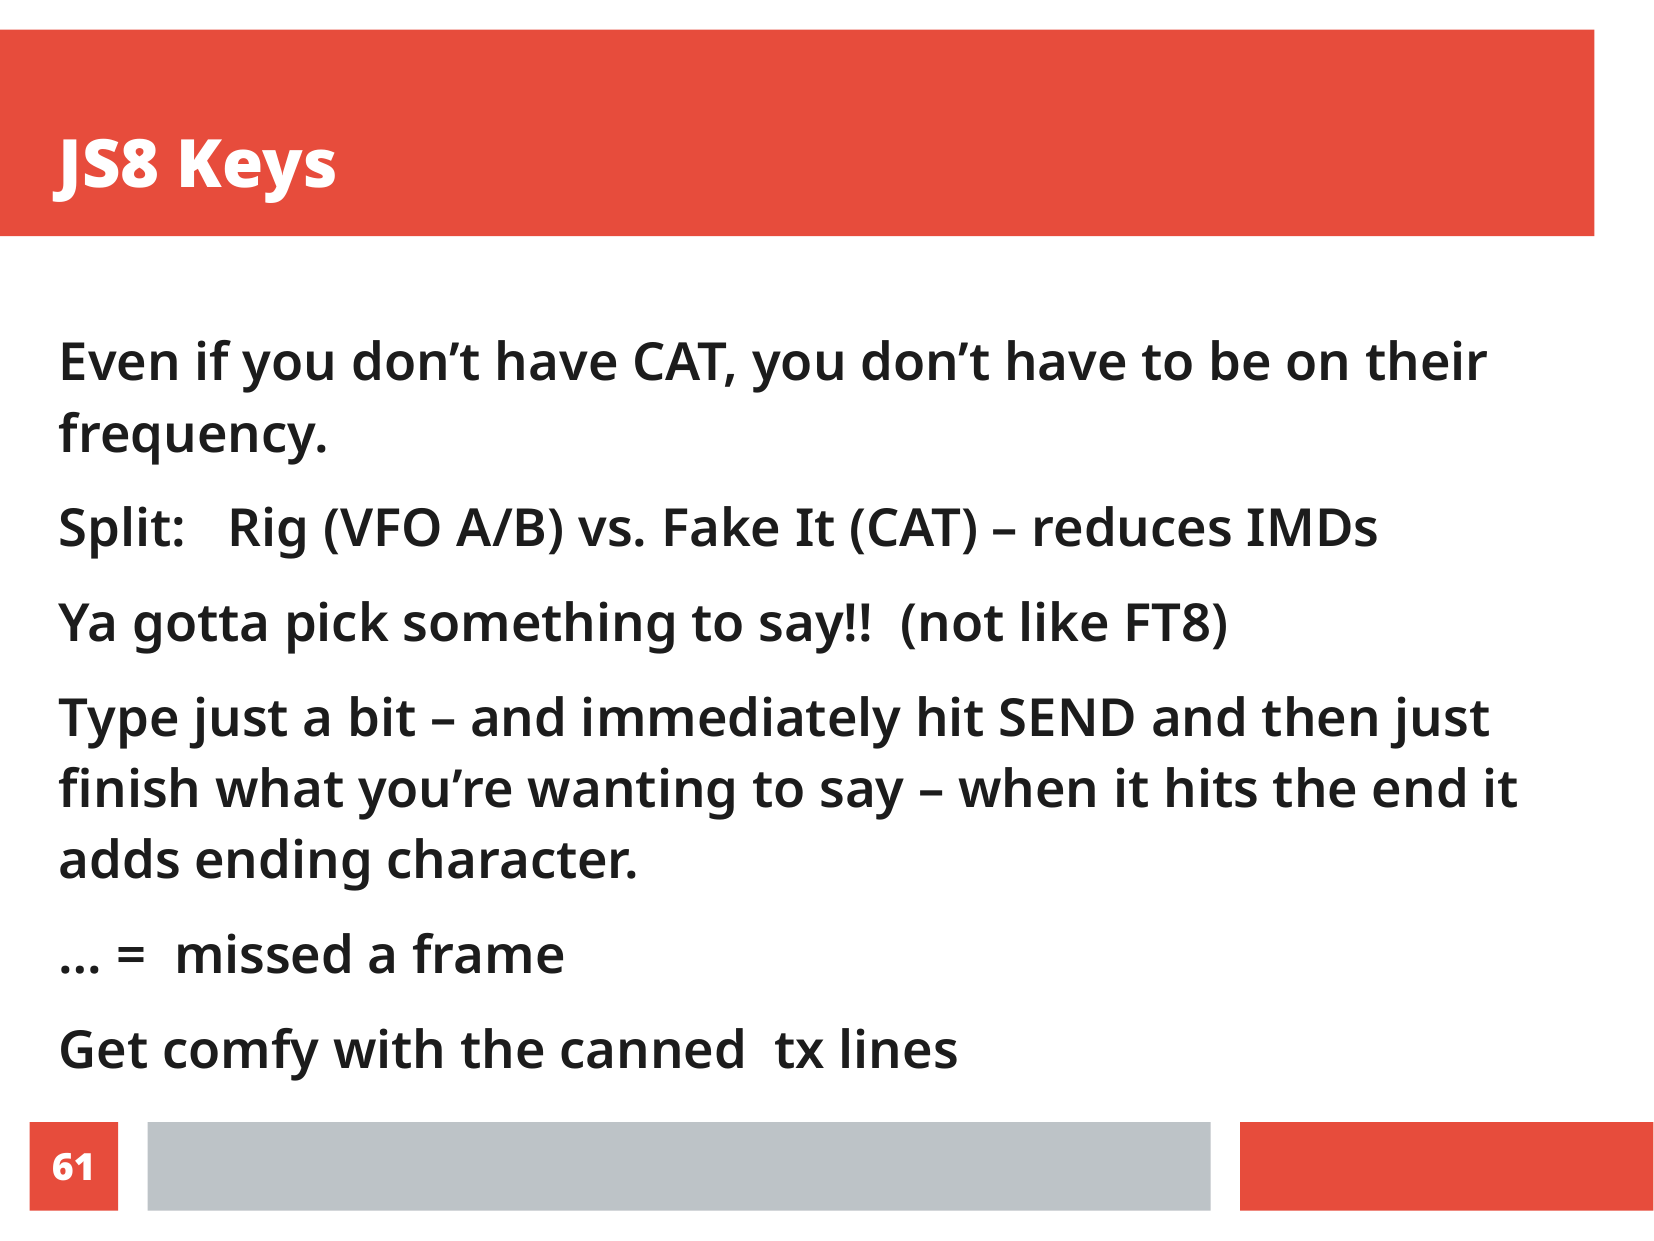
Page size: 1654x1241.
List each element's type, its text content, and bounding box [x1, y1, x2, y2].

list Even if you don’t have CAT, you don’t have to be on their frequency. Split: Rig (VFO A/B) vs. Fake It (CAT) – reduces IMDs Ya gotta pick something to say!! (not like FT8) Type just a bit – and immediately hit SEND and then just finish what you’re wanting to say – when it hits the end it adds ending character. … = missed a frame Get comfy with the canned tx lines [59, 324, 1565, 1093]
title JS8 Keys [59, 59, 1595, 207]
